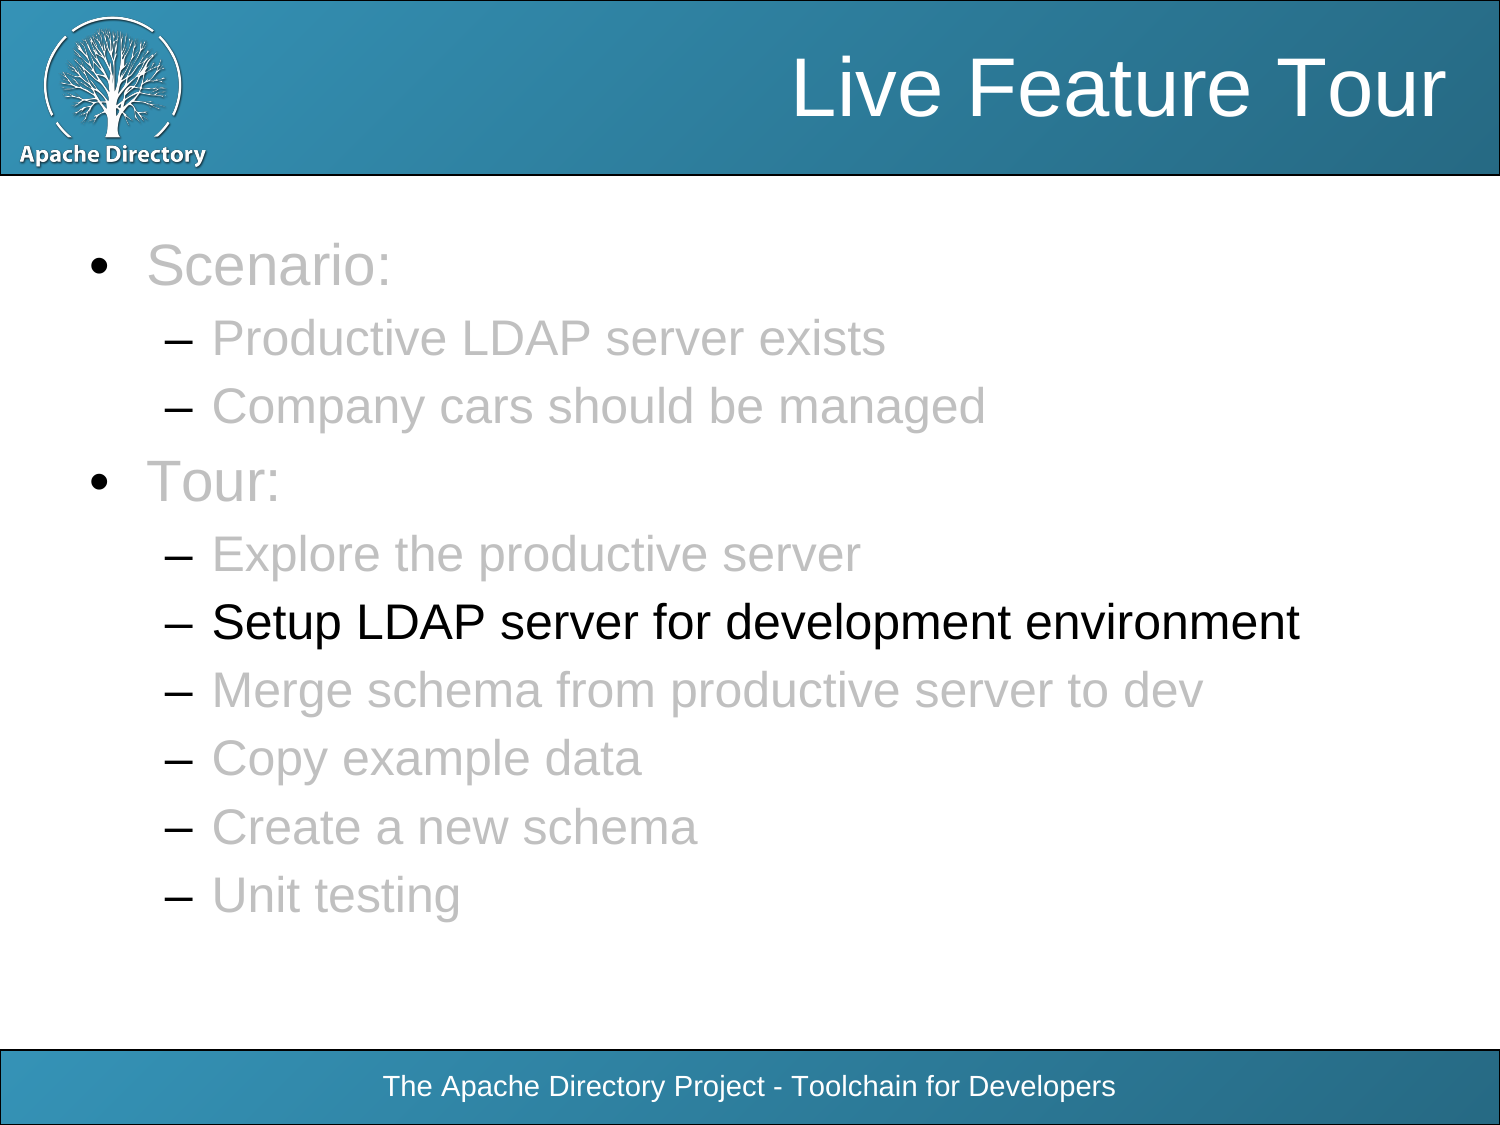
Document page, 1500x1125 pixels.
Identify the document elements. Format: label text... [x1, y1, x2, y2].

picture [12, 12, 213, 173]
title Live Feature Tour [237, 12, 1463, 163]
list Scenario: Productive LDAP server exists Company cars should be managed Tour: Explore the productive server Setup LDAP server for development environment Merge schema from productive server to dev Copy example data Create a new schema Unit testing [75, 224, 1426, 1013]
